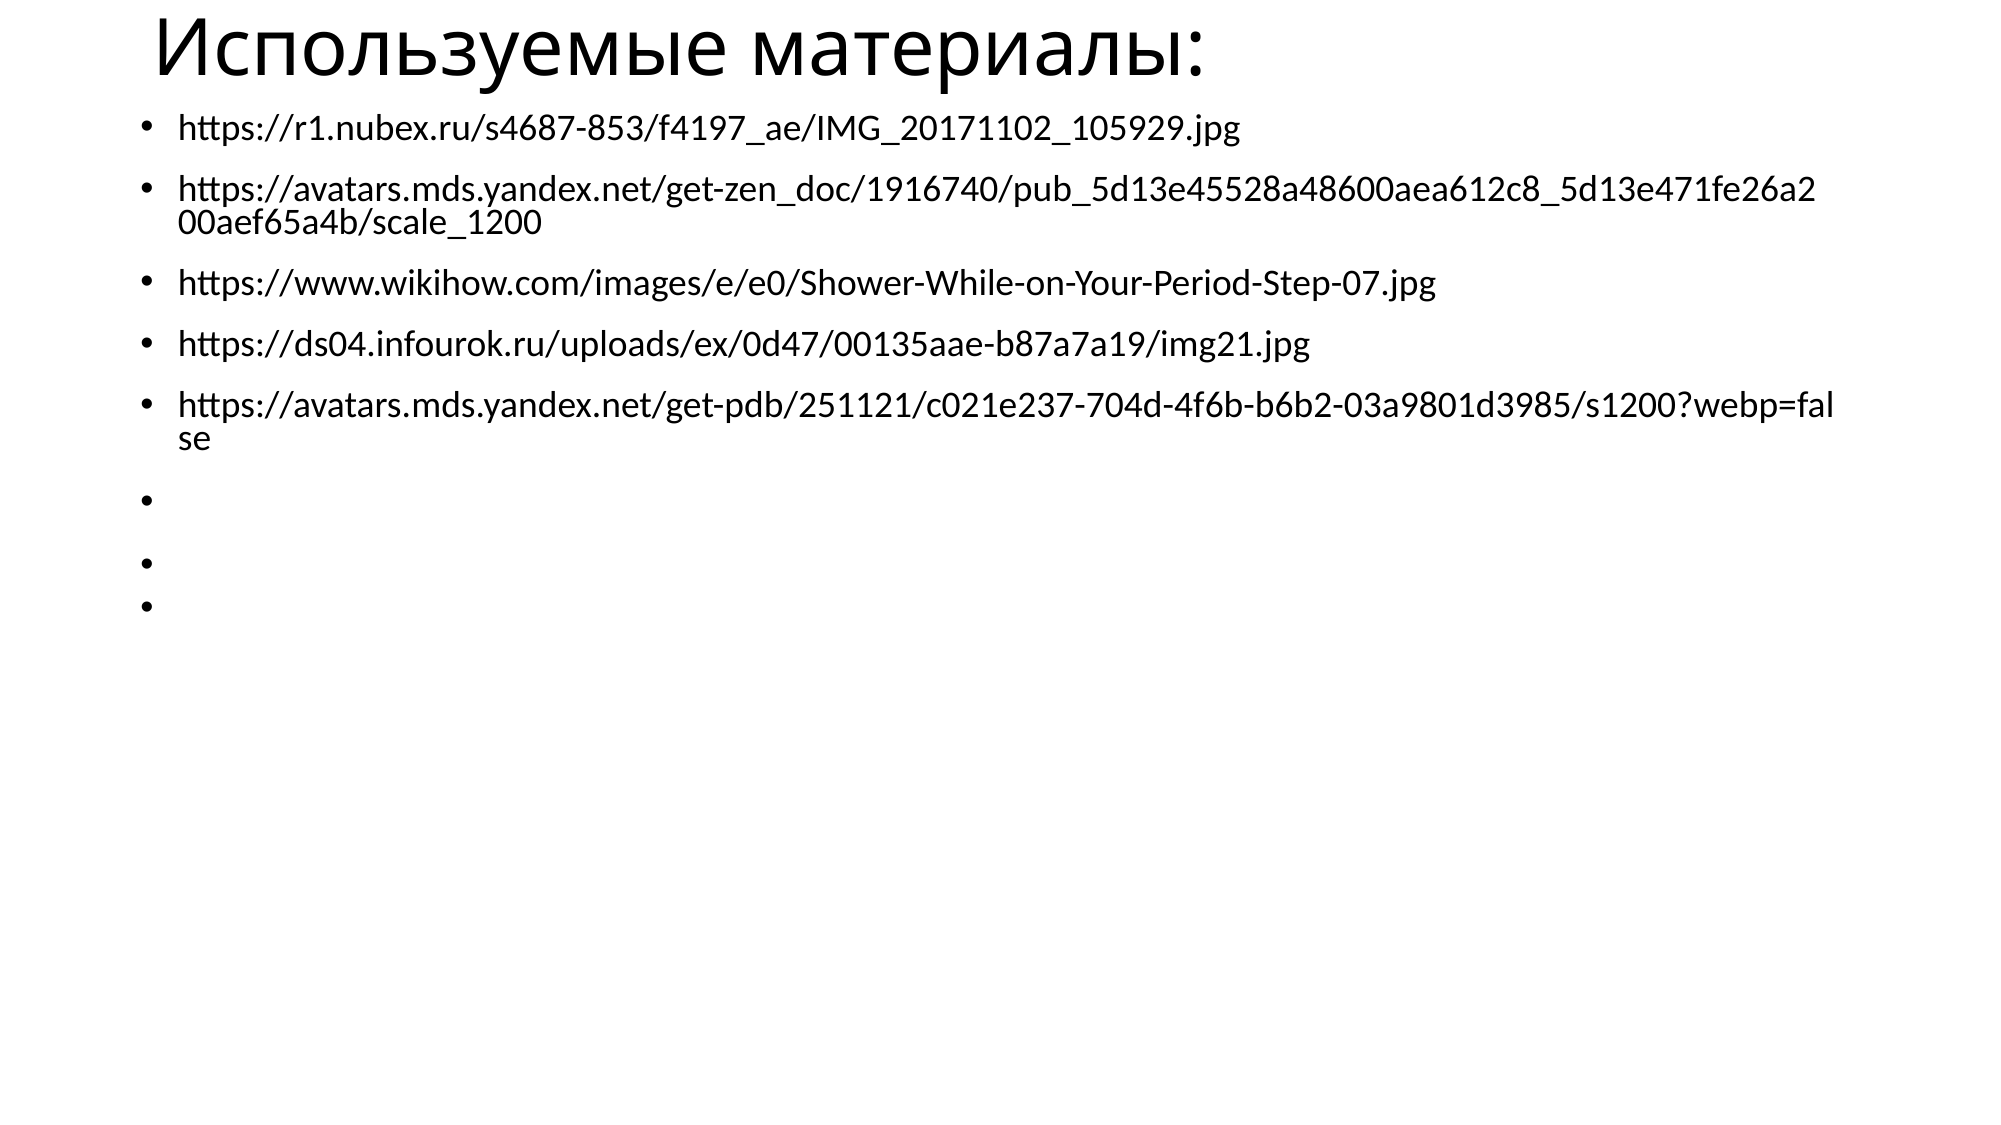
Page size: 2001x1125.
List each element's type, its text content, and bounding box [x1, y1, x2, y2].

list https://r1.nubex.ru/s4687-853/f4197_ae/IMG_20171102_105929.jpg https://avatars.mds.yandex.net/get-zen_doc/1916740/pub_5d13e45528a48600aea612c8_5d13e471fe26a200aef65a4b/scale_1200 https://www.wikihow.com/images/e/e0/Shower-While-on-Your-Period-Step-07.jpg https://ds04.infourok.ru/uploads/ex/0d47/00135aae-b87a7a19/img21.jpg https://avatars.mds.yandex.net/get-pdb/251121/c021e237-704d-4f6b-b6b2-03a9801d3985/s1200?webp=false [125, 100, 1851, 777]
title Используемые материалы: [137, 0, 1863, 101]
